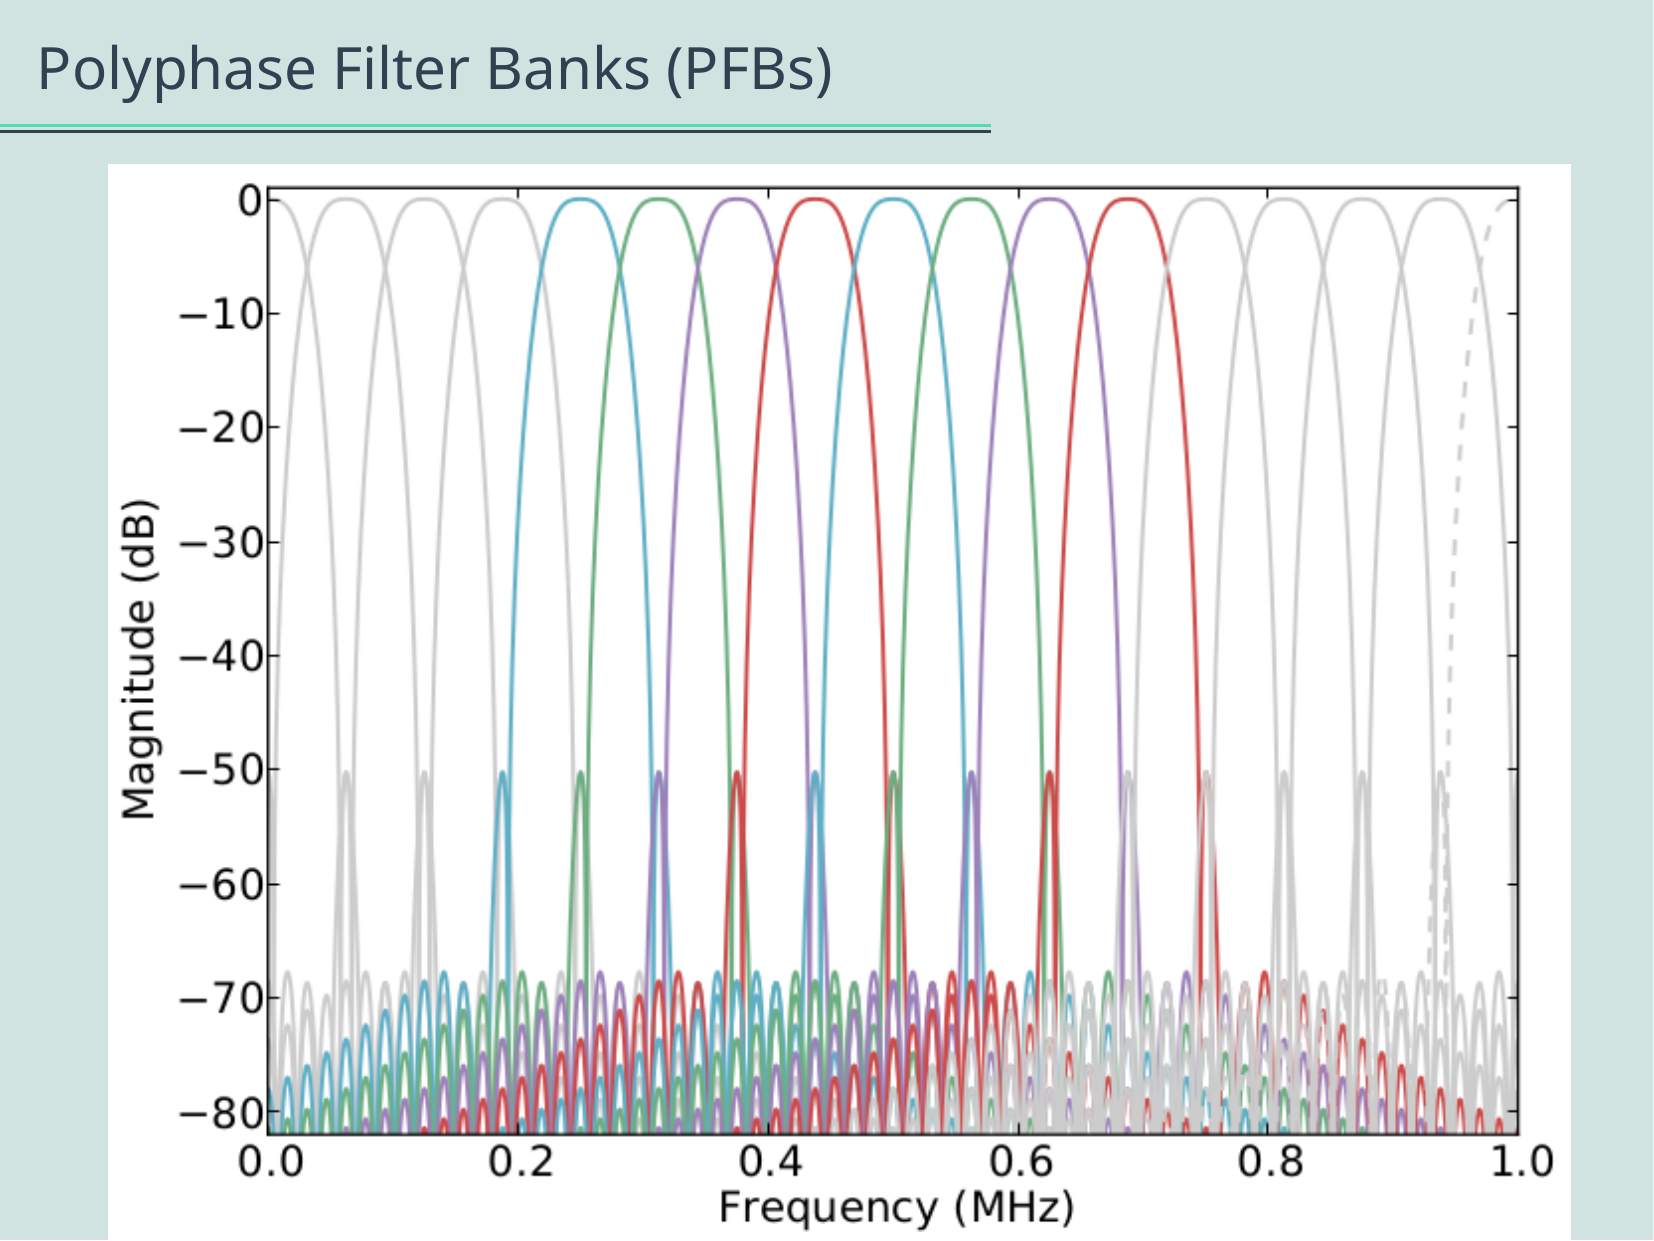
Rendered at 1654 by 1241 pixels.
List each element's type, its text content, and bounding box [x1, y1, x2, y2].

picture [108, 164, 1571, 1241]
text_box Polyphase Filter Banks (PFBs) [22, 19, 1062, 105]
